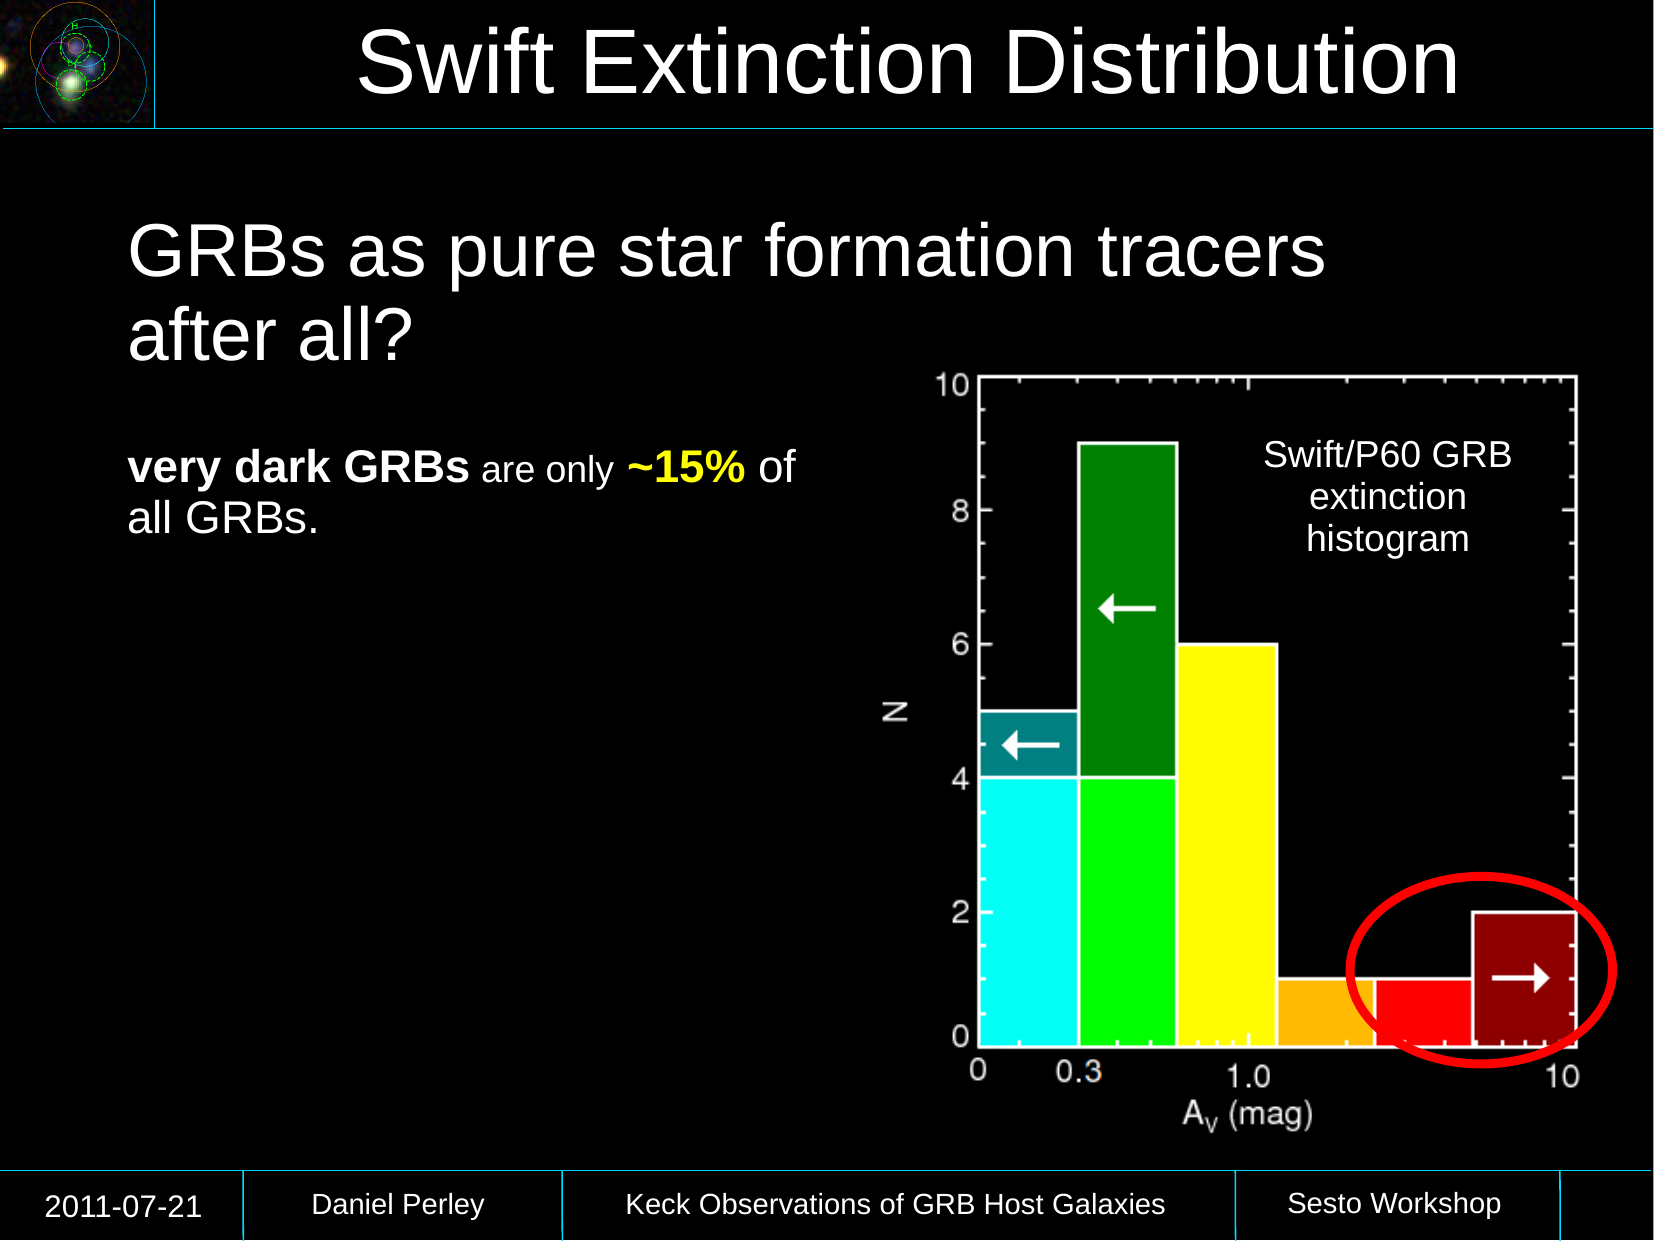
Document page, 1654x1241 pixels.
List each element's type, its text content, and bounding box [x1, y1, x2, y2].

title Swift Extinction Distribution [165, 10, 1654, 114]
text_box GRBs as pure star formation tracers after all? [112, 201, 1463, 385]
text_box Swift/P60 GRB extinction histogram [1222, 426, 1554, 584]
picture [0, 0, 151, 123]
text_box very dark GRBs are only ~15% of all GRBs. [112, 433, 826, 603]
picture [862, 363, 1622, 1149]
